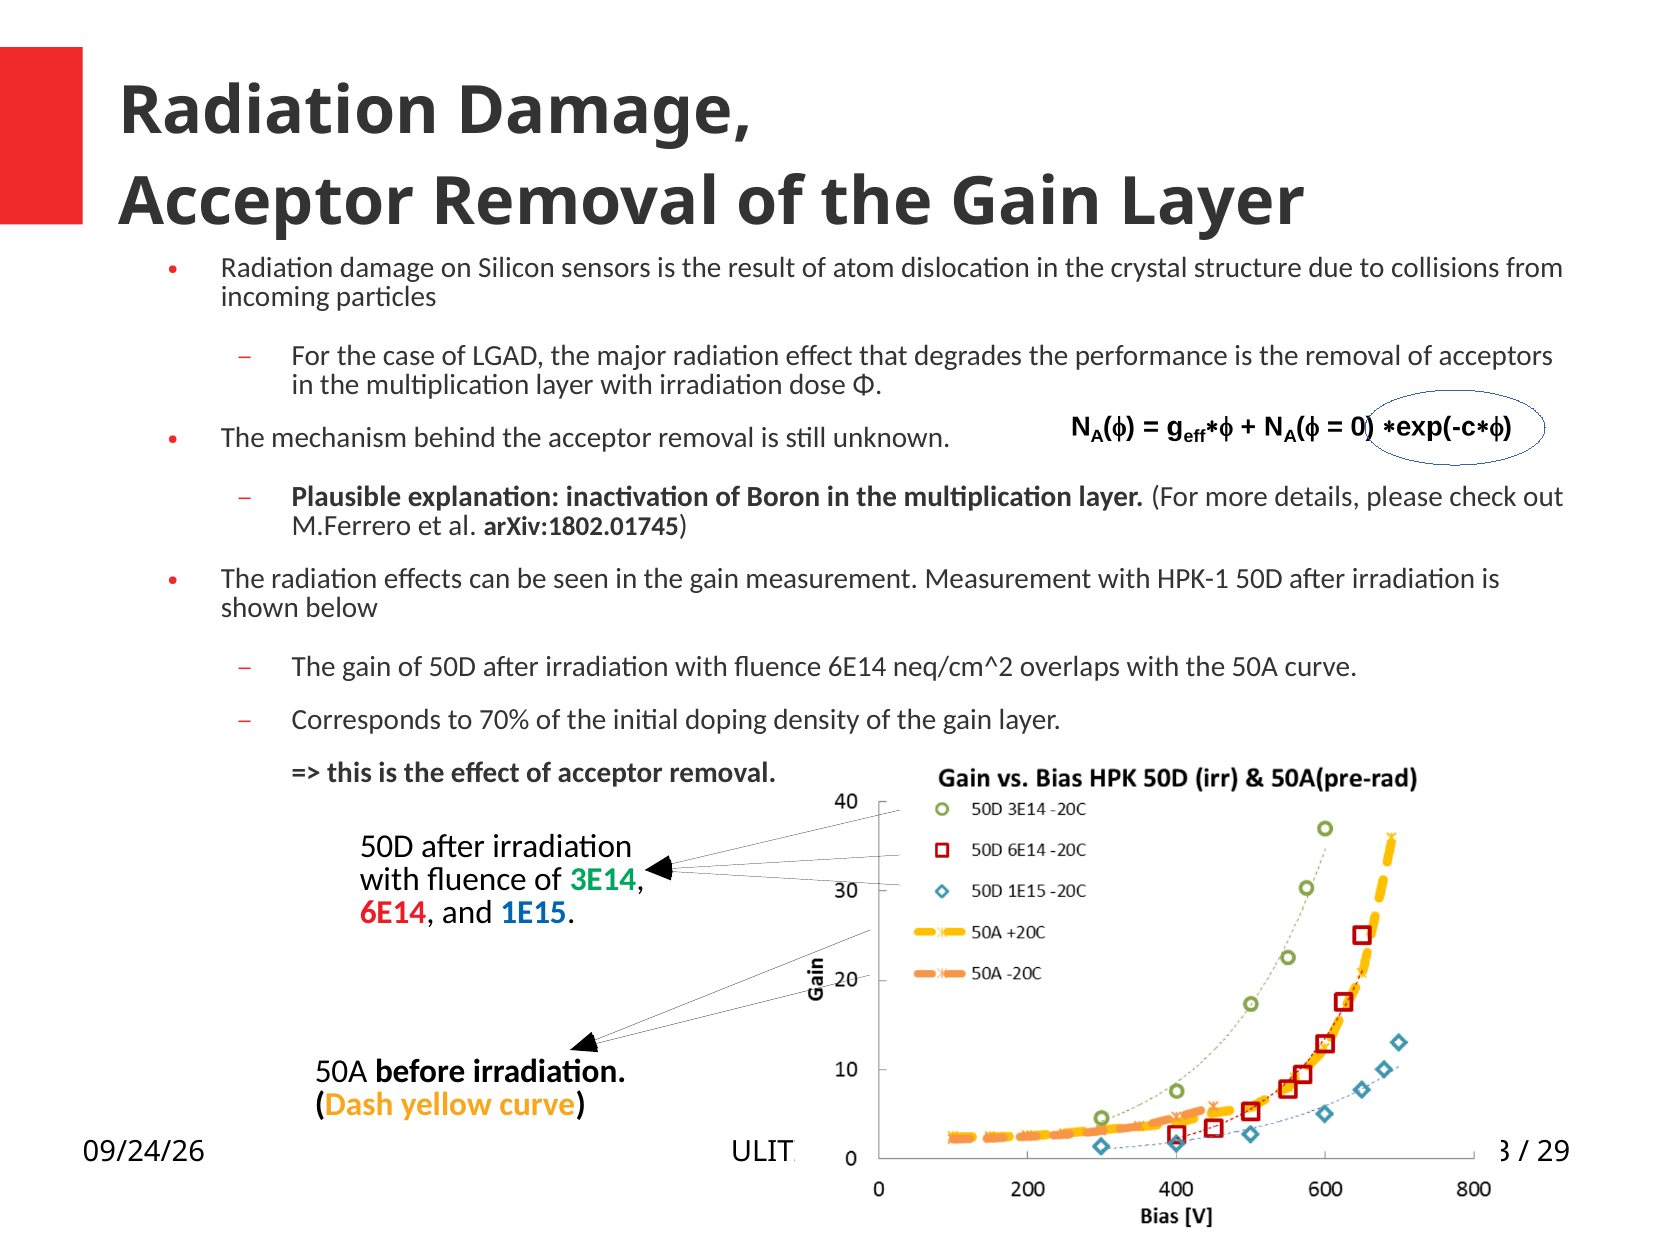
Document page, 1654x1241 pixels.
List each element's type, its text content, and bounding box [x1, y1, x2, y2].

list Radiation damage on Silicon sensors is the result of atom dislocation in the crystal structure due to collisions from incoming particles For the case of LGAD, the major radiation effect that degrades the performance is the removal of acceptors in the multiplication layer with irradiation dose Φ. The mechanism behind the acceptor removal is still unknown. Plausible explanation: inactivation of Boron in the multiplication layer. (For more details, please check out M.Ferrero et al. arXiv:1802.01745) The radiation effects can be seen in the gain measurement. Measurement with HPK-1 50D after irradiation is shown below The gain of 50D after irradiation with fluence 6E14 neq/cm^2 overlaps with the 50A curve. Corresponds to 70% of the initial doping density of the gain layer. => this is the effect of acceptor removal. [150, 255, 1567, 976]
picture [795, 754, 1501, 1241]
picture [1053, 399, 1546, 466]
title Radiation Damage, Acceptor Removal of the Gain Layer [118, 49, 1571, 257]
text_box 50D after irradiation with fluence of 3E14, 6E14, and 1E15. [345, 825, 691, 946]
text_box 50A before irradiation. (Dash yellow curve) [300, 1050, 676, 1132]
